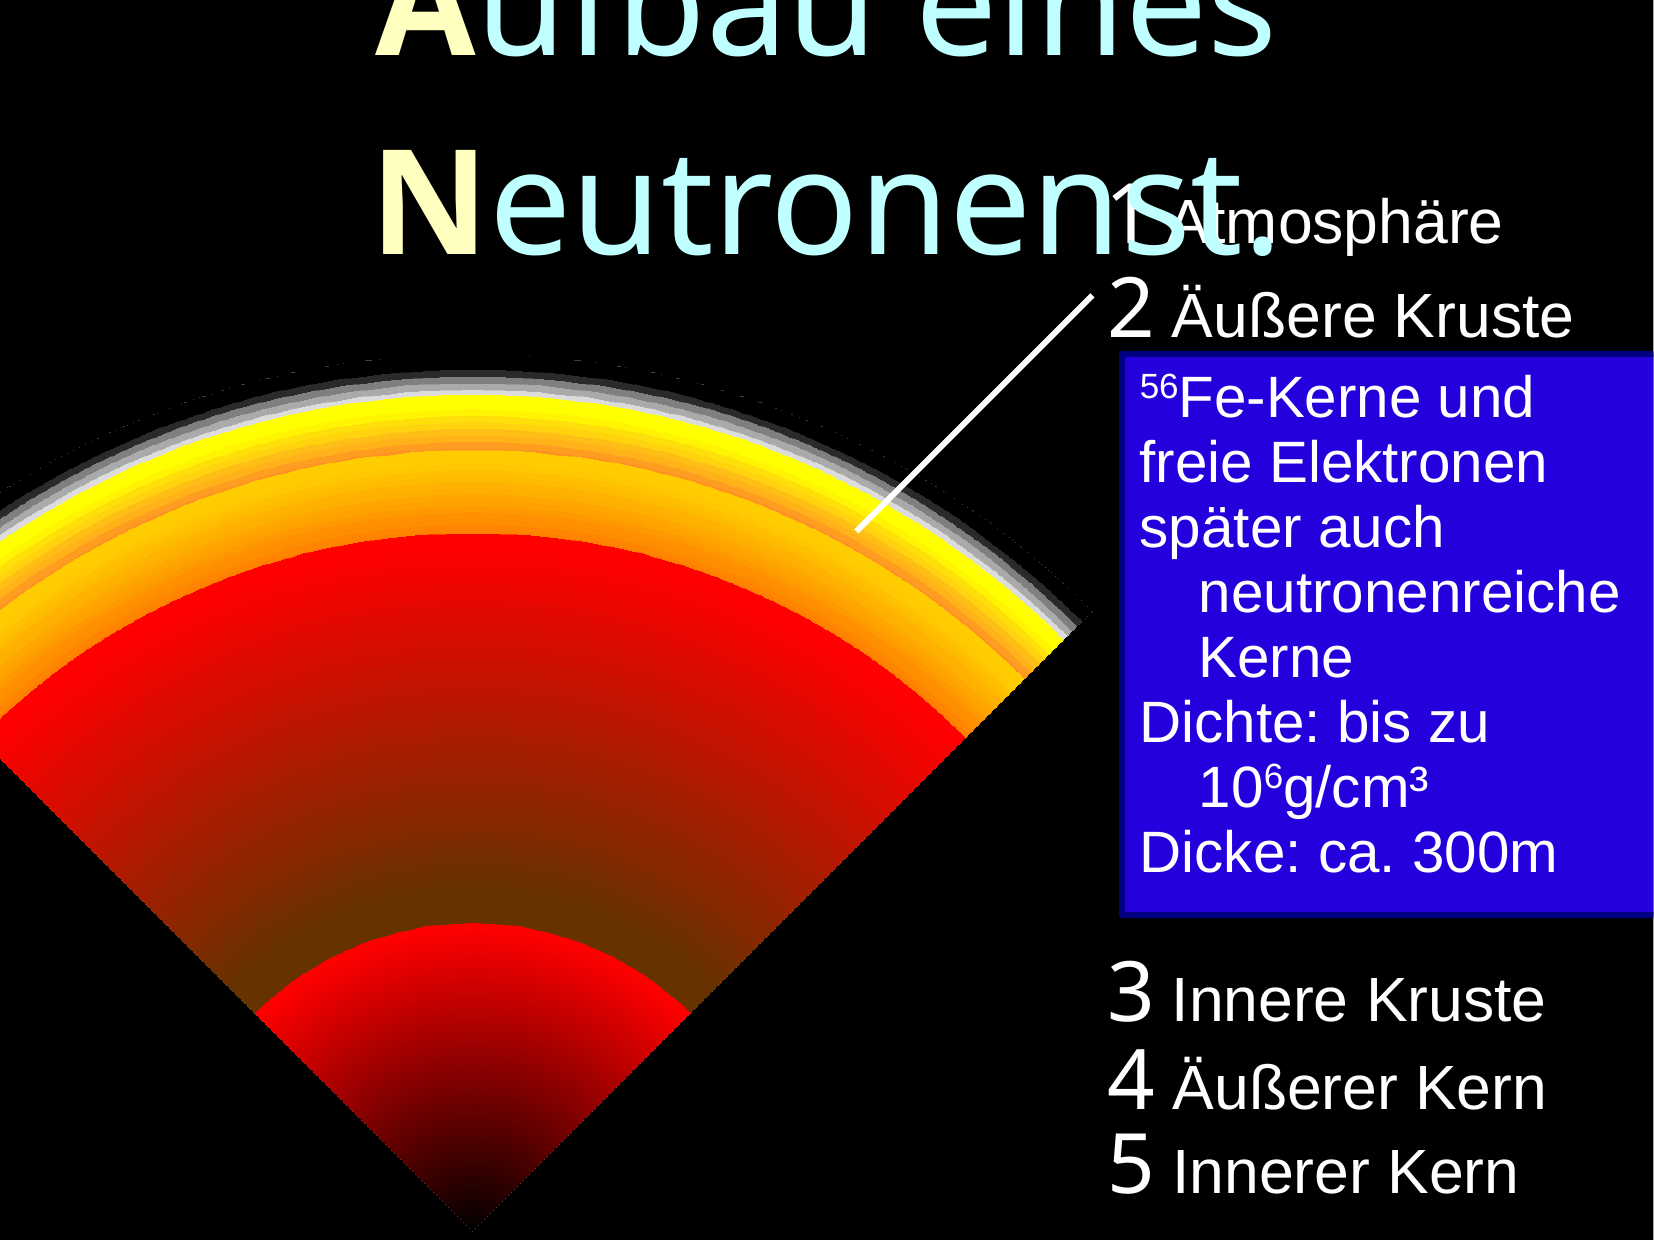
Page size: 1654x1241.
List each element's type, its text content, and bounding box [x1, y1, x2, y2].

text_box 4 Äußerer Kern [1093, 1013, 1557, 1121]
text_box 5 Innerer Kern [1093, 1097, 1529, 1205]
text_box 1 Atmosphäre [1101, 180, 1172, 241]
text_box 1 Atmosphäre [1090, 188, 1097, 255]
text_box 1 Atmosphäre [1216, 180, 1513, 241]
picture [0, 354, 1093, 1232]
text_box 2 Äußere Kruste [1092, 241, 1584, 360]
title Aufbau eines Neutronenst. [29, 17, 1625, 180]
text_box 56Fe-Kerne und freie Elektronen später auch neutronenreiche Kerne Dichte: bis zu 106g/cm³ Dicke: ca. 300m [1122, 354, 1654, 916]
text_box 1 Atmosphäre [1141, 180, 1204, 241]
text_box 3 Innere Kruste [1092, 924, 1556, 1032]
